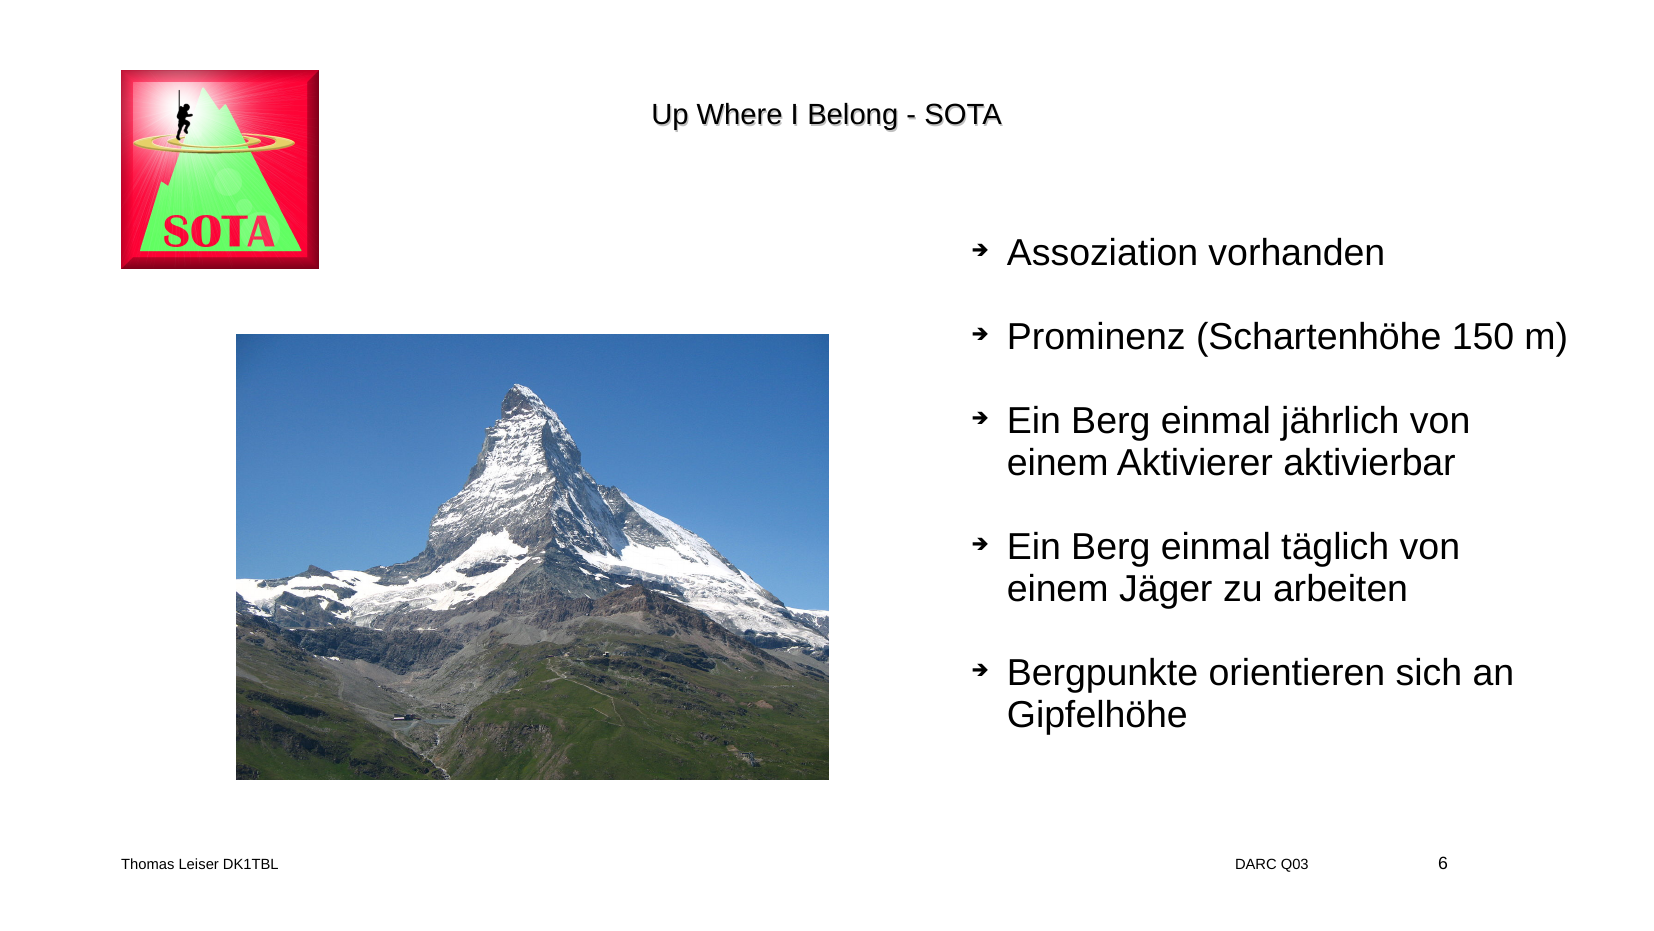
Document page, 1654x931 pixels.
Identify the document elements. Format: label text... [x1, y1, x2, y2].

picture [121, 70, 319, 269]
text_box Assoziation vorhanden Prominenz (Schartenhöhe 150 m) Ein Berg einmal jährlich von einem Aktivierer aktivierbar Ein Berg einmal täglich von einem Jäger zu arbeiten Bergpunkte orientieren sich an Gipfelhöhe [956, 224, 1584, 744]
title Up Where I Belong - SOTA [82, 37, 1571, 193]
picture [236, 334, 829, 780]
list Thomas Leiser DK1TBL DARC Q03 6 [70, 826, 1559, 895]
